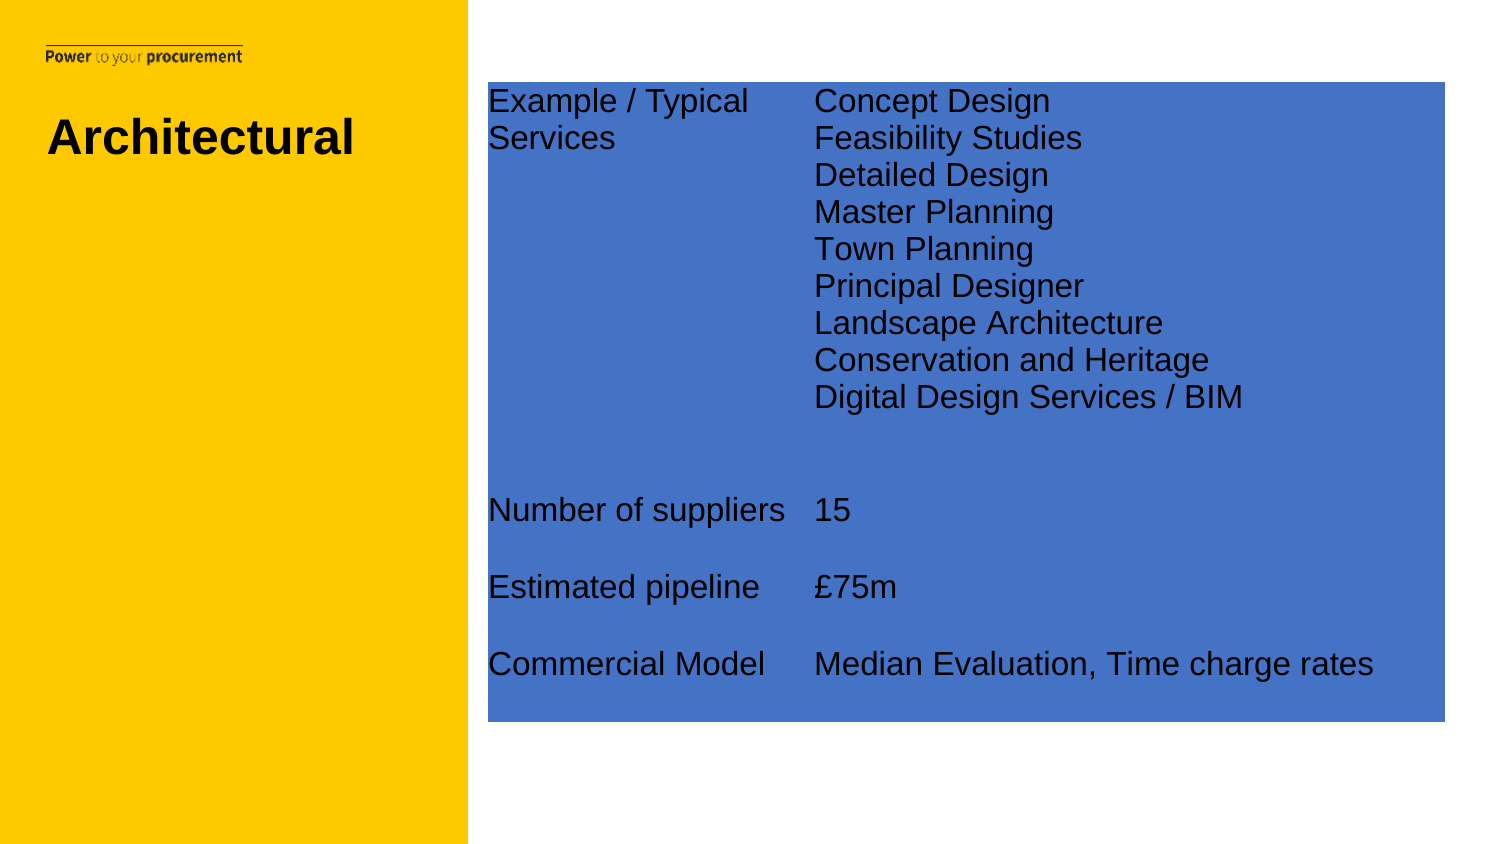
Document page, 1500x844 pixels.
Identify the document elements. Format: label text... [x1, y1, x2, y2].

table_cell Number of suppliers [488, 492, 814, 569]
table_header Example / Typical Services [488, 82, 814, 492]
table_header Concept Design Feasibility Studies Detailed Design Master Planning Town Planning Principal Designer Landscape Architecture Conservation and Heritage Digital Design Services / BIM [814, 82, 1445, 492]
table_cell £75m [814, 569, 1445, 645]
table_cell Estimated pipeline [488, 569, 814, 645]
title Architectural [46, 104, 423, 209]
table_cell 15 [814, 492, 1445, 569]
table_cell Median Evaluation, Time charge rates [814, 645, 1445, 722]
table_cell Commercial Model [488, 645, 814, 722]
